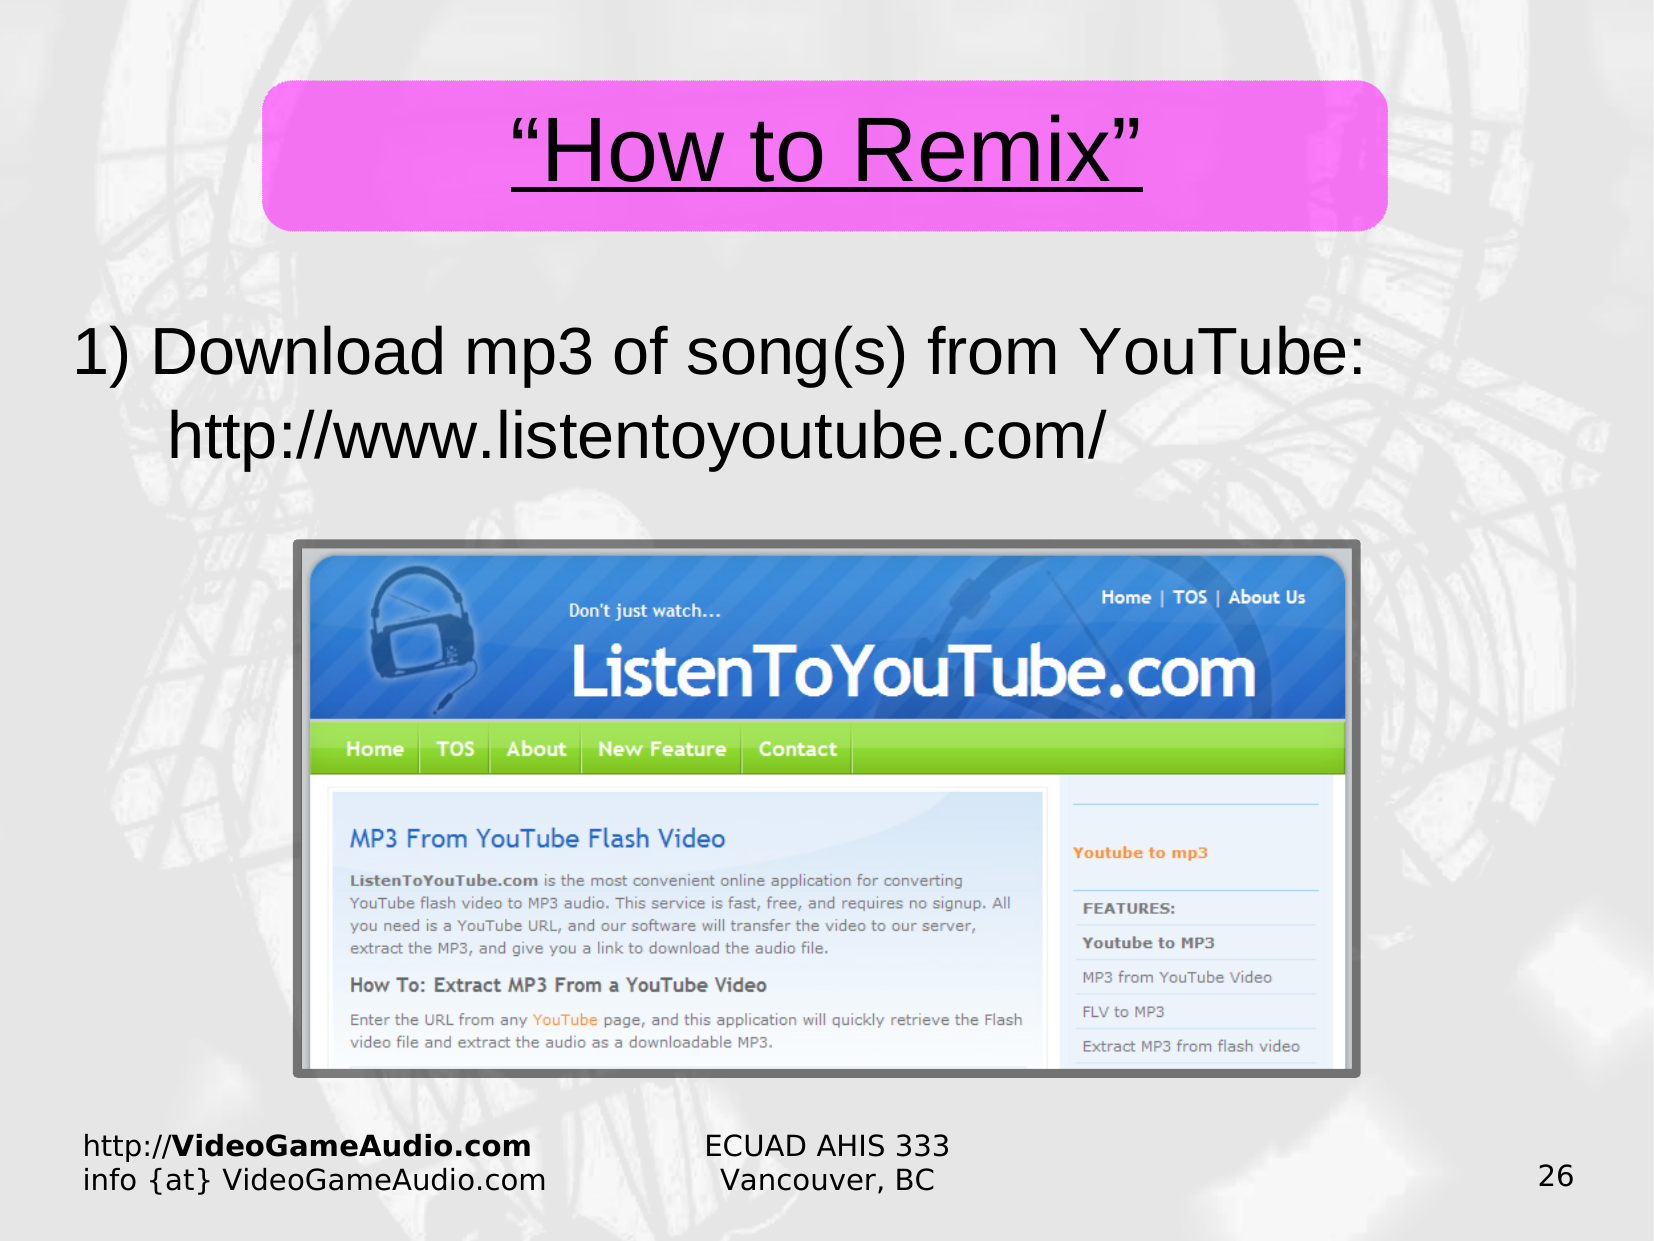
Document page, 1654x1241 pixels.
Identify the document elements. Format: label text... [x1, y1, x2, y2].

picture [0, 0, 1654, 1241]
text_box Download mp3 of song(s) from YouTube: http://www.listentoyoutube.com/ [57, 311, 1613, 521]
title “How to Remix” [82, 49, 1571, 257]
